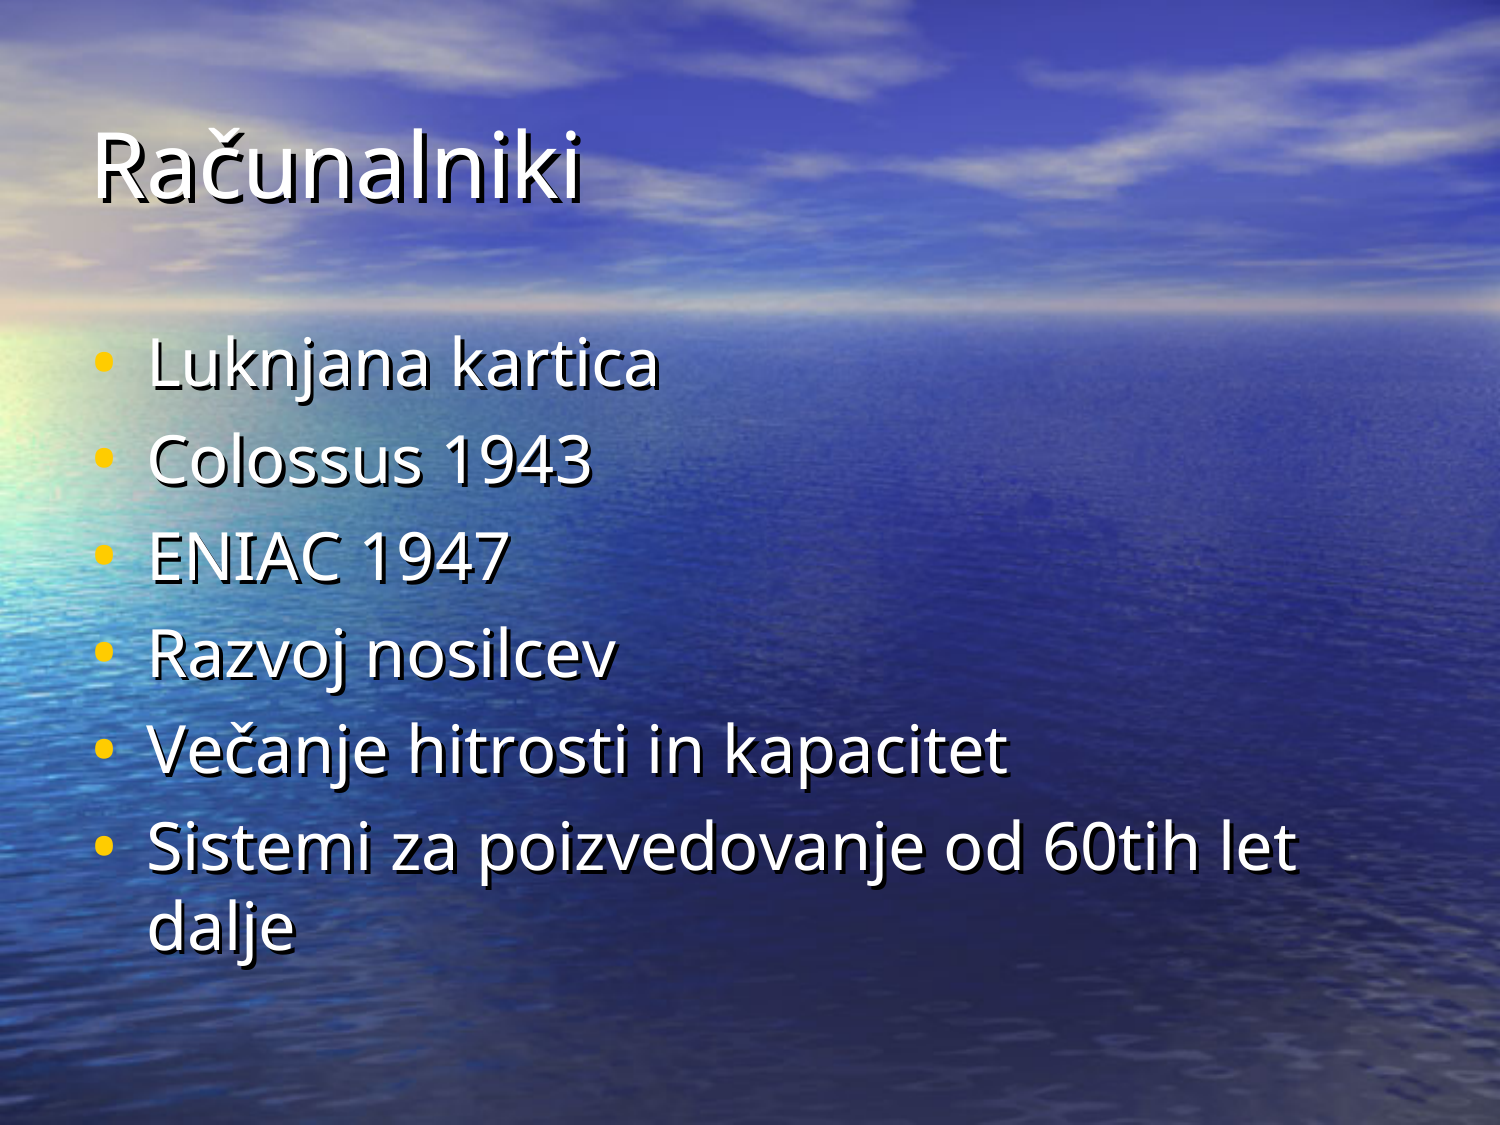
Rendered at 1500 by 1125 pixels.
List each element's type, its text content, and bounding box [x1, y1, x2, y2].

title Računalniki [75, 47, 1426, 276]
list Luknjana kartica Colossus 1943 ENIAC 1947 Razvoj nosilcev Večanje hitrosti in kapacitet Sistemi za poizvedovanje od 60tih let dalje [75, 312, 1426, 988]
picture [0, 0, 1500, 1125]
